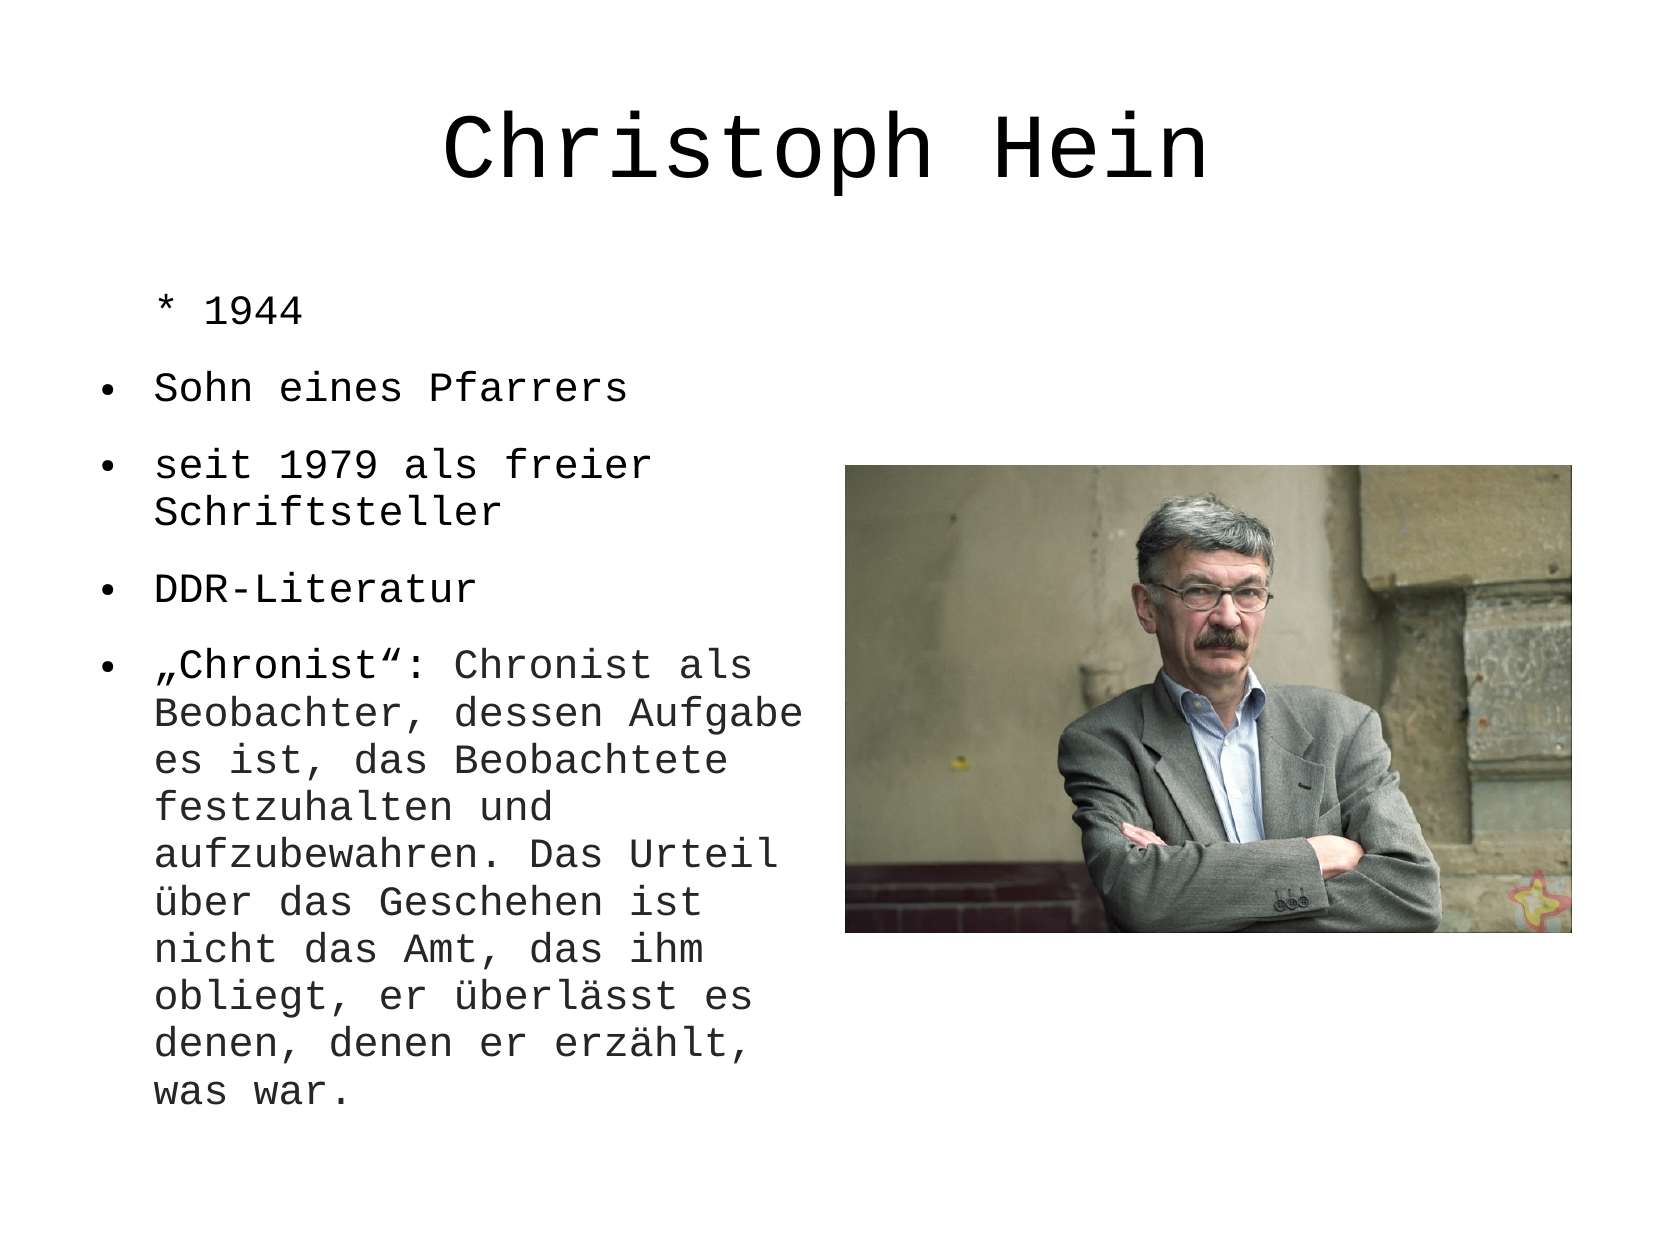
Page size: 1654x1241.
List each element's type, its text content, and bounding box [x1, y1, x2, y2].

picture [845, 465, 1572, 933]
title Christoph Hein [82, 49, 1571, 257]
list * 1944 Sohn eines Pfarrers seit 1979 als freier Schriftsteller DDR-Literatur „Chronist“: Chronist als Beobachter, dessen Aufgabe es ist, das Beobachtete festzuhalten und aufzubewahren. Das Urteil über das Geschehen ist nicht das Amt, das ihm obliegt, er überlässt es denen, denen er erzählt, was war. [82, 290, 809, 1117]
